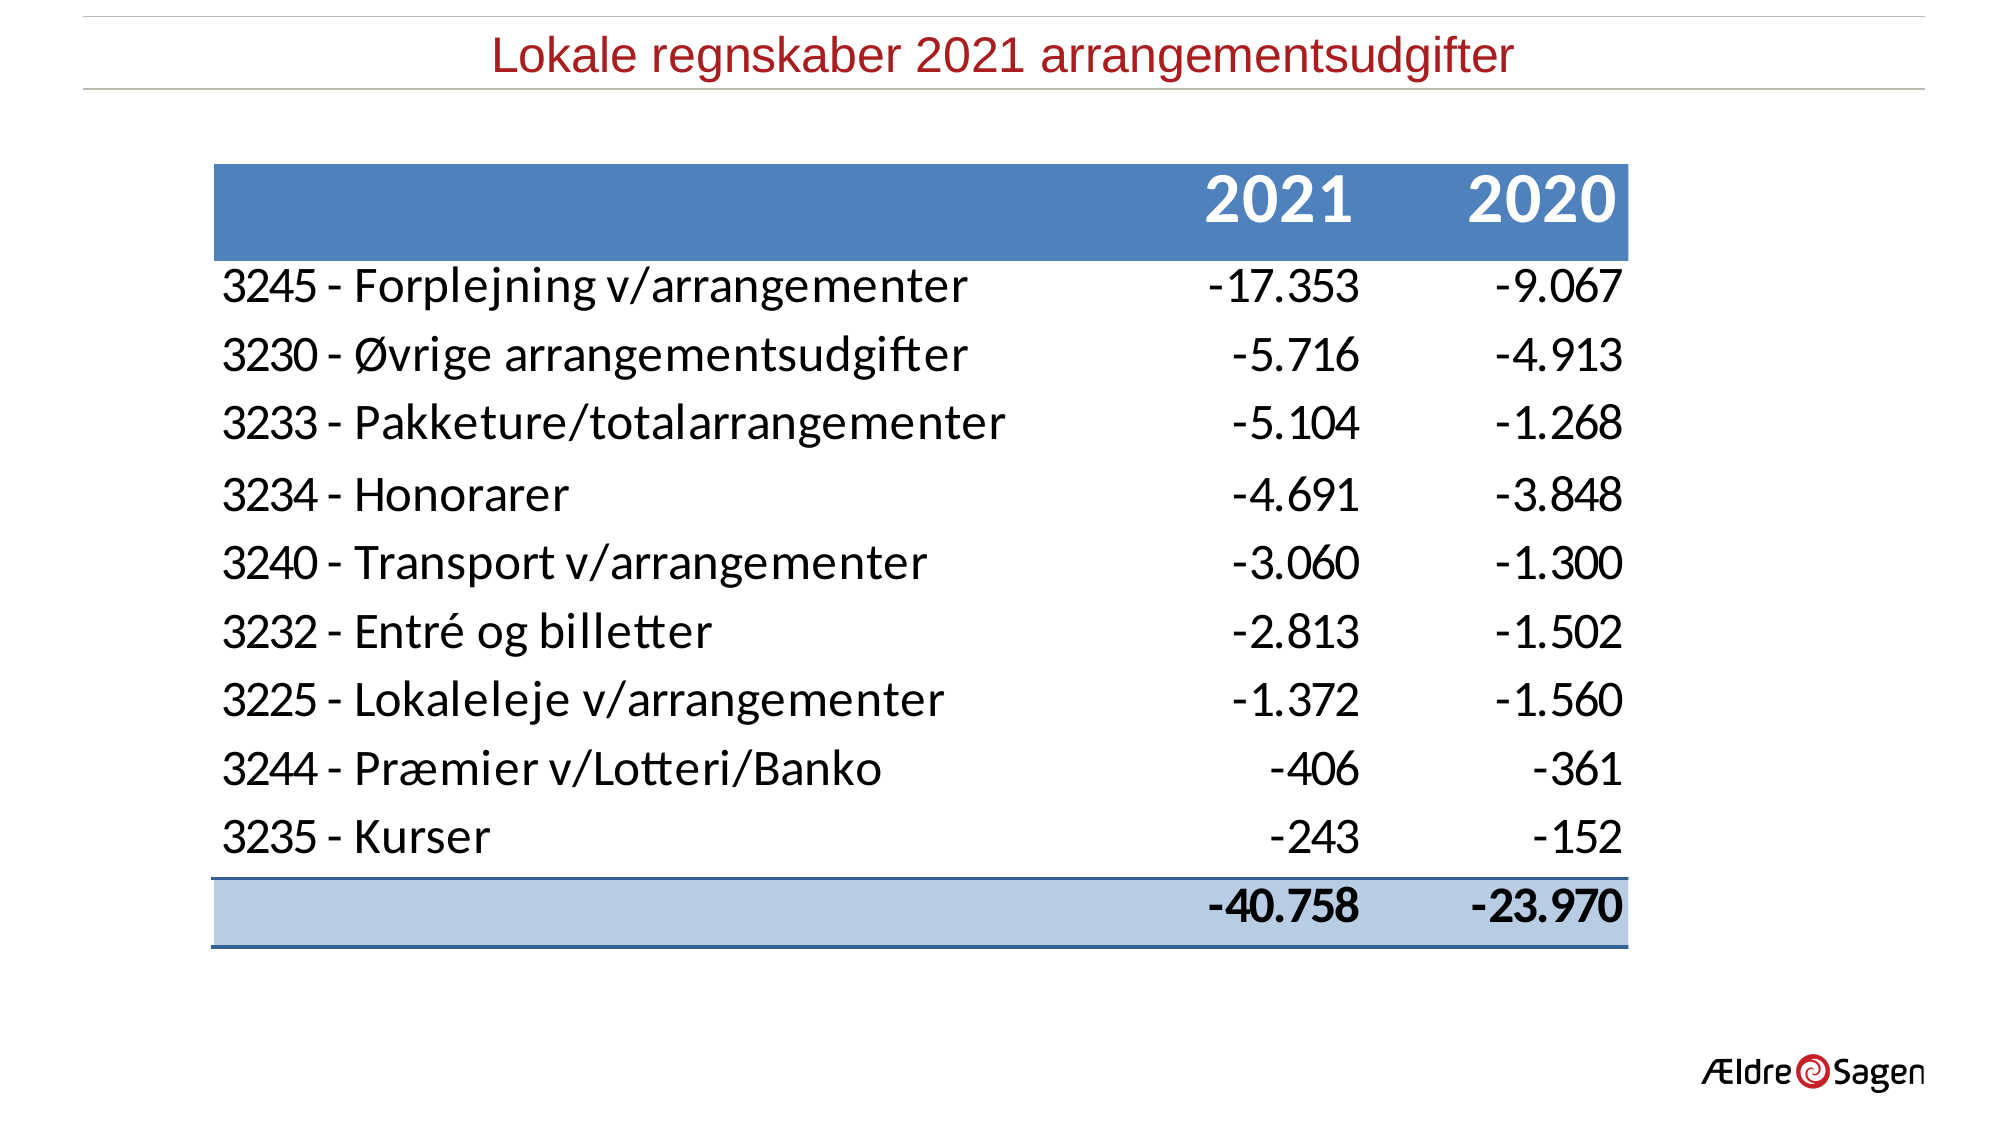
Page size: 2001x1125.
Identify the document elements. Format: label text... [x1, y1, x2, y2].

text_box [79, 123, 1922, 1036]
text_box Lokale regnskaber 2021 arrangementsudgifter [82, 14, 1925, 92]
picture [210, 161, 1632, 953]
